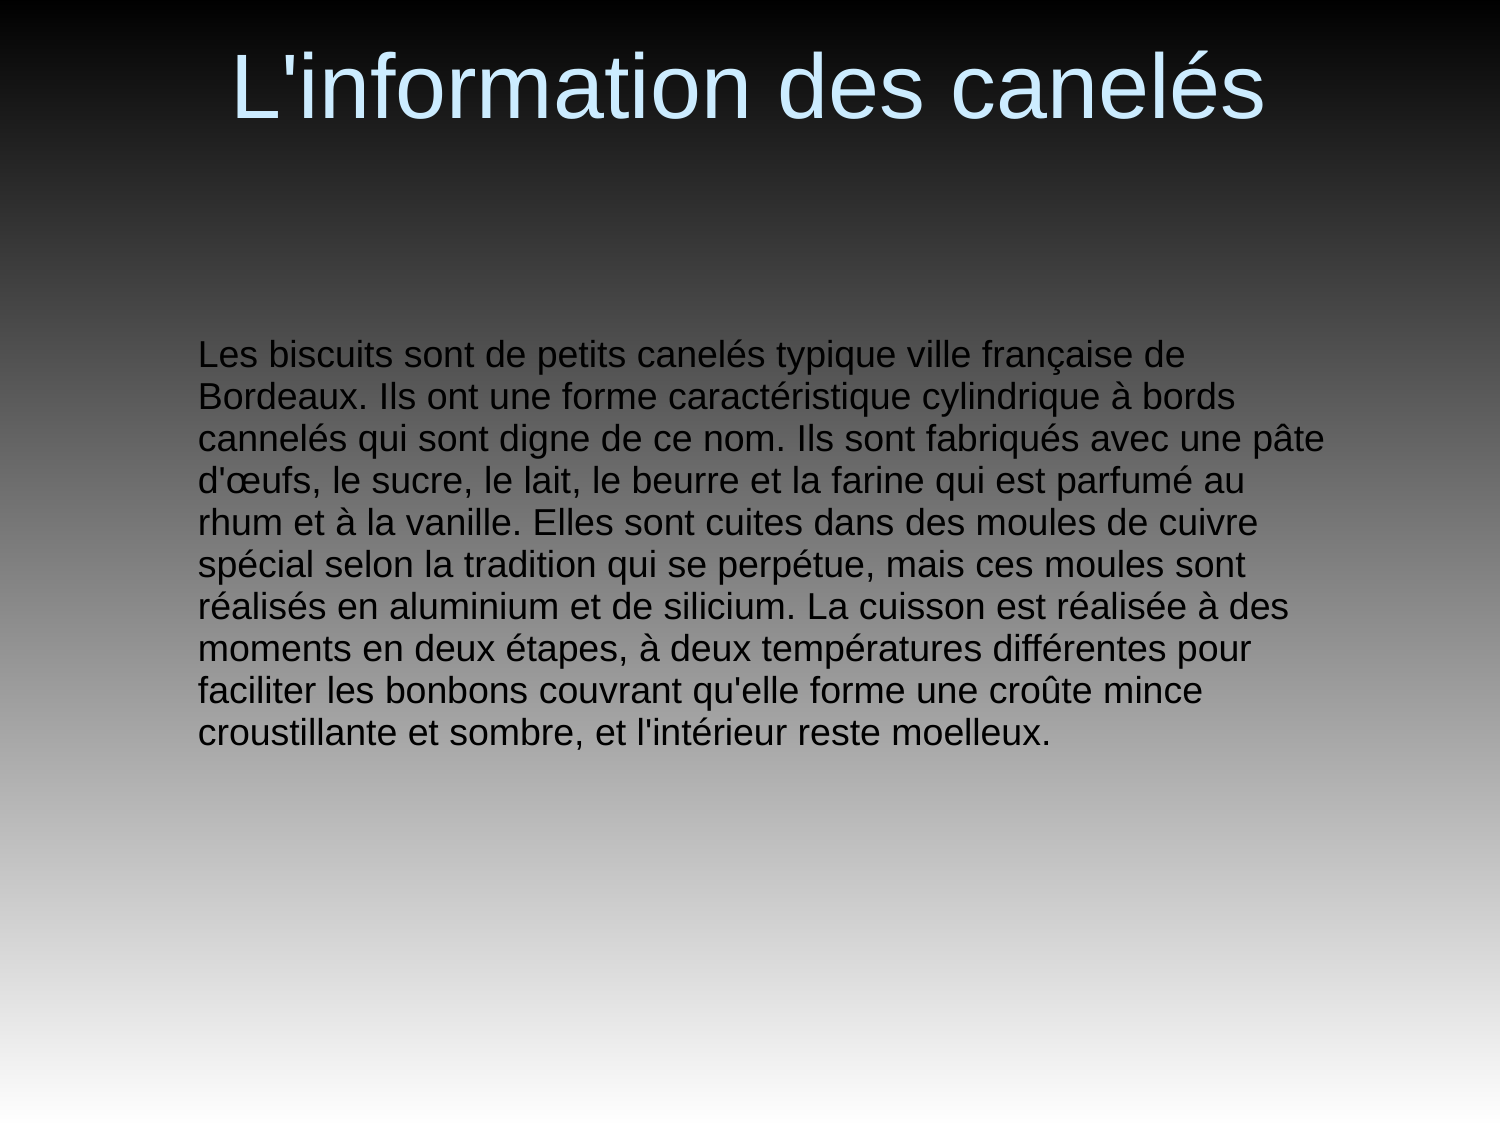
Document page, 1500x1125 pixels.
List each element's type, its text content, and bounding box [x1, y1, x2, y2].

text_box Les biscuits sont de petits canelés typique ville française de Bordeaux. Ils ont une forme caractéristique cylindrique à bords cannelés qui sont digne de ce nom. Ils sont fabriqués avec une pâte d'œufs, le sucre, le lait, le beurre et la farine qui est parfumé au rhum et à la vanille. Elles sont cuites dans des moules de cuivre spécial selon la tradition qui se perpétue, mais ces moules sont réalisés en aluminium et de silicium. La cuisson est réalisée à des moments en deux étapes, à deux températures différentes pour faciliter les bonbons couvrant qu'elle forme une croûte mince croustillante et sombre, et l'intérieur reste moelleux. [183, 326, 1347, 792]
title L'information des canelés [74, 20, 1424, 256]
